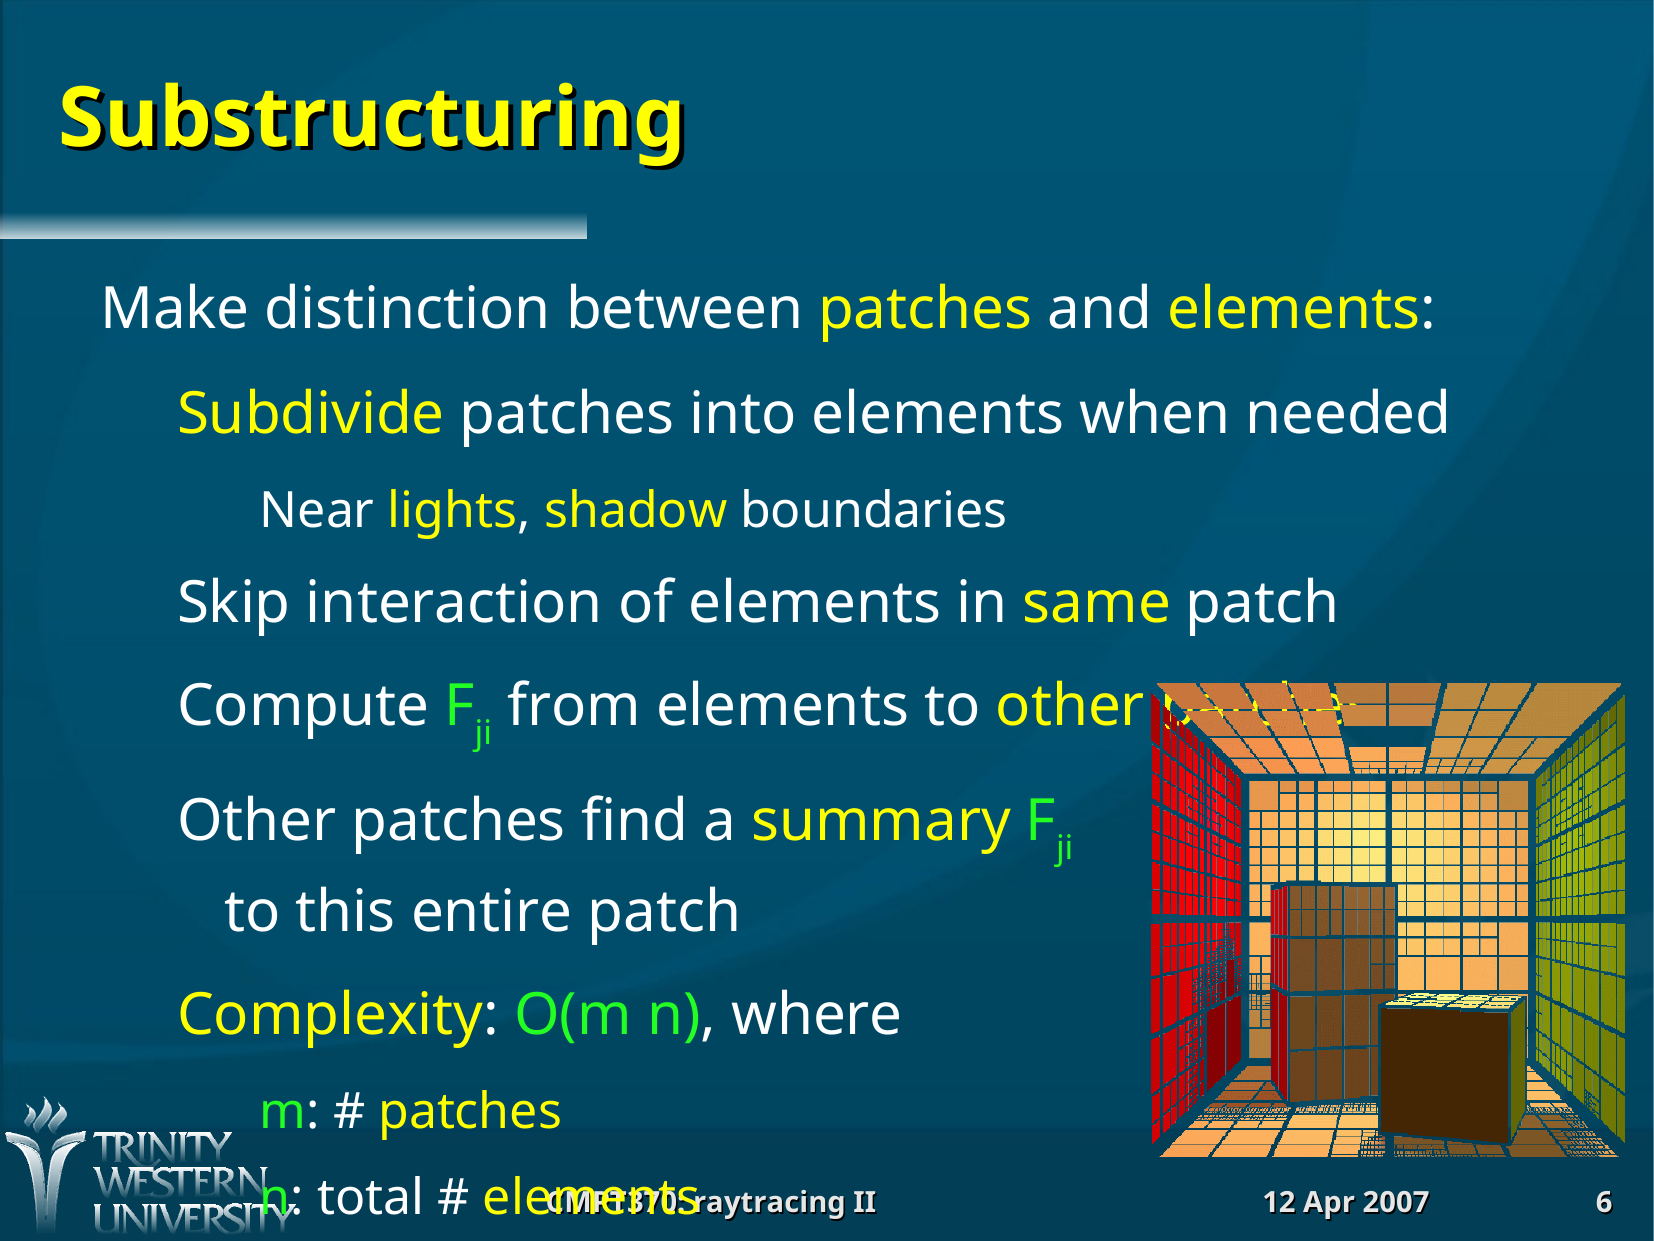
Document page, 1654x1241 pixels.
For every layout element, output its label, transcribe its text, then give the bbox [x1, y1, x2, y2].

picture [1382, 922, 1654, 1142]
picture [1393, 795, 1405, 809]
picture [1300, 867, 1313, 880]
picture [1180, 1026, 1184, 1045]
picture [1227, 1083, 1262, 1089]
picture [1393, 831, 1405, 845]
picture [1164, 1131, 1225, 1156]
picture [1561, 1142, 1570, 1148]
picture [1213, 846, 1218, 854]
picture [1172, 841, 1176, 864]
picture [1586, 895, 1598, 914]
picture [1228, 1104, 1245, 1108]
picture [1187, 847, 1191, 867]
picture [1153, 1122, 1159, 1141]
picture [1219, 1092, 1255, 1099]
picture [1481, 939, 1496, 954]
picture [1618, 698, 1624, 745]
picture [1281, 849, 1295, 864]
picture [1263, 813, 1277, 827]
picture [1586, 767, 1598, 794]
picture [1586, 820, 1598, 843]
picture [1281, 813, 1295, 827]
picture [1153, 1095, 1159, 1120]
picture [1187, 772, 1191, 794]
picture [1464, 813, 1478, 827]
picture [1399, 903, 1405, 915]
picture [1263, 995, 1269, 1004]
picture [1153, 834, 1159, 859]
picture [1451, 996, 1487, 1007]
picture [1250, 849, 1259, 864]
picture [1164, 1030, 1176, 1082]
picture [1318, 911, 1328, 935]
picture [1152, 696, 1159, 744]
picture [1164, 866, 1169, 890]
picture [1372, 966, 1382, 988]
picture [1209, 1122, 1233, 1127]
picture [1540, 803, 1549, 823]
picture [1213, 857, 1225, 876]
picture [1335, 849, 1350, 864]
picture [1427, 939, 1459, 954]
picture [1618, 1038, 1624, 1090]
picture [1153, 806, 1159, 831]
picture [1319, 831, 1332, 846]
picture [1152, 1038, 1159, 1092]
picture [1275, 1131, 1332, 1156]
picture [1408, 903, 1423, 915]
picture [1164, 976, 1176, 1026]
picture [1461, 739, 1497, 757]
picture [1236, 865, 1240, 880]
picture [1236, 776, 1240, 806]
picture [1228, 844, 1233, 859]
picture [0, 233, 586, 238]
picture [1250, 903, 1259, 915]
picture [1180, 844, 1184, 865]
picture [1159, 683, 1385, 757]
picture [1172, 762, 1176, 784]
picture [1250, 885, 1259, 900]
picture [1213, 792, 1225, 815]
picture [38, 1227, 54, 1232]
picture [1618, 776, 1624, 802]
list Make distinction between patches and elements: Subdivide patches into elements when needed Near lights, shadow boundaries Skip interaction of elements in same patch Compute Fji from elements to other patches Other patches find a summary Fji to this entire patch Complexity: O(m n), where m: # patches n: total # elements [82, 266, 1571, 1123]
picture [1172, 787, 1176, 809]
picture [1618, 748, 1624, 774]
picture [1590, 792, 1598, 815]
picture [1228, 782, 1233, 801]
picture [1208, 1004, 1225, 1088]
picture [1213, 770, 1225, 794]
picture [1586, 1070, 1598, 1098]
picture [1464, 958, 1496, 989]
picture [1557, 770, 1565, 812]
picture [1335, 782, 1350, 791]
picture [1408, 831, 1423, 845]
picture [1372, 1048, 1377, 1095]
picture [1180, 767, 1184, 790]
picture [1180, 1050, 1184, 1071]
picture [1586, 723, 1598, 745]
picture [1618, 892, 1624, 913]
picture [1213, 739, 1253, 757]
picture [1172, 1082, 1176, 1104]
picture [1408, 795, 1423, 809]
picture [1228, 823, 1233, 839]
picture [1180, 1075, 1184, 1098]
picture [1518, 849, 1527, 864]
picture [1386, 939, 1394, 963]
picture [1464, 795, 1478, 809]
picture [1553, 1131, 1566, 1139]
picture [1335, 831, 1350, 845]
picture [1180, 741, 1184, 762]
picture [1468, 768, 1479, 773]
picture [1245, 739, 1283, 757]
picture [1469, 712, 1513, 735]
picture [1399, 923, 1405, 935]
picture [1213, 813, 1218, 822]
picture [1399, 958, 1423, 989]
picture [1152, 885, 1394, 1127]
picture [1537, 769, 1549, 806]
picture [1511, 760, 1544, 773]
picture [1408, 782, 1423, 791]
picture [1221, 983, 1225, 999]
picture [1250, 782, 1277, 809]
picture [1509, 1131, 1564, 1156]
picture [1332, 887, 1341, 908]
picture [1235, 1122, 1258, 1127]
picture [1335, 849, 1423, 934]
picture [1281, 782, 1295, 791]
picture [1153, 747, 1159, 773]
picture [1618, 1093, 1624, 1140]
picture [1187, 872, 1191, 893]
picture [1281, 867, 1295, 881]
picture [1180, 820, 1184, 840]
picture [1408, 849, 1423, 864]
picture [1153, 775, 1159, 801]
picture [1618, 863, 1624, 889]
picture [1164, 811, 1169, 835]
picture [1263, 831, 1277, 845]
picture [1172, 868, 1176, 890]
picture [1164, 838, 1169, 861]
picture [1236, 847, 1240, 861]
picture [1602, 893, 1615, 913]
picture [1393, 813, 1405, 827]
picture [1518, 885, 1527, 900]
picture [1164, 1087, 1169, 1111]
picture [1291, 911, 1300, 935]
picture [1214, 1131, 1278, 1156]
picture [1602, 837, 1615, 864]
picture [1333, 1131, 1361, 1153]
picture [1518, 831, 1527, 845]
picture [1313, 738, 1345, 757]
picture [1586, 740, 1598, 769]
picture [1292, 760, 1323, 773]
picture [1586, 869, 1598, 893]
picture [1540, 823, 1549, 841]
picture [1164, 755, 1169, 780]
picture [1602, 811, 1615, 838]
picture [1395, 1137, 1443, 1148]
picture [1228, 902, 1233, 915]
picture [1506, 684, 1620, 735]
picture [1399, 939, 1405, 954]
picture [1191, 1122, 1208, 1127]
picture [1180, 869, 1184, 892]
picture [1518, 813, 1527, 827]
picture [1236, 884, 1240, 900]
picture [1481, 782, 1527, 827]
picture [1602, 726, 1615, 757]
picture [1228, 803, 1233, 820]
picture [1481, 782, 1496, 791]
picture [1261, 760, 1293, 773]
picture [1172, 816, 1176, 838]
picture [1300, 813, 1313, 827]
picture [1319, 782, 1332, 809]
picture [1427, 831, 1527, 954]
picture [1281, 795, 1295, 809]
picture [1335, 813, 1350, 827]
picture [0, 214, 586, 232]
picture [1540, 881, 1549, 898]
picture [1602, 707, 1615, 731]
picture [1180, 971, 1191, 1019]
picture [1236, 809, 1240, 824]
picture [1236, 902, 1240, 915]
picture [1500, 923, 1527, 954]
picture [1257, 1092, 1279, 1099]
picture [1250, 813, 1259, 827]
picture [1408, 813, 1423, 827]
picture [1353, 813, 1385, 827]
picture [1264, 1083, 1274, 1089]
picture [1213, 878, 1225, 897]
picture [1448, 1142, 1475, 1153]
picture [1180, 1101, 1184, 1115]
picture [1213, 899, 1225, 915]
picture [1618, 834, 1624, 860]
picture [1228, 769, 1233, 781]
picture [1393, 782, 1405, 791]
picture [1211, 1104, 1222, 1108]
picture [1390, 748, 1425, 760]
picture [1303, 887, 1314, 908]
picture [1481, 831, 1496, 845]
picture [1540, 902, 1549, 915]
picture [1221, 840, 1225, 856]
picture [1500, 903, 1514, 915]
picture [1481, 923, 1496, 935]
picture [1493, 738, 1565, 757]
picture [1228, 881, 1233, 898]
picture [1390, 763, 1422, 767]
picture [1586, 844, 1598, 868]
picture [1153, 863, 1159, 889]
picture [1481, 684, 1530, 708]
picture [1335, 795, 1350, 809]
picture [1187, 747, 1191, 768]
picture [1353, 782, 1385, 791]
picture [1372, 939, 1382, 963]
picture [1187, 729, 1191, 744]
picture [1630, 915, 1654, 926]
picture [1300, 782, 1313, 791]
picture [1321, 748, 1385, 773]
picture [1152, 979, 1159, 1032]
picture [1408, 939, 1423, 954]
picture [1602, 754, 1615, 784]
picture [1618, 807, 1624, 832]
picture [1482, 760, 1515, 773]
picture [1500, 849, 1514, 864]
picture [1303, 911, 1314, 935]
picture [1353, 831, 1385, 845]
picture [1319, 813, 1332, 827]
picture [1540, 862, 1549, 879]
picture [1300, 795, 1313, 809]
picture [1408, 923, 1423, 935]
picture [1602, 782, 1615, 809]
picture [1408, 885, 1423, 900]
picture [1260, 1122, 1282, 1127]
picture [1291, 887, 1300, 908]
picture [1279, 739, 1315, 757]
picture [1602, 866, 1615, 891]
picture [1500, 831, 1514, 845]
picture [1263, 867, 1277, 881]
picture [1438, 995, 1458, 1002]
picture [1477, 1145, 1502, 1153]
picture [1263, 849, 1277, 864]
picture [1319, 849, 1332, 864]
picture [1319, 867, 1332, 881]
title Substructuring [59, 27, 1548, 201]
picture [1318, 887, 1328, 908]
picture [1457, 760, 1470, 765]
picture [1228, 862, 1233, 878]
picture [1332, 911, 1341, 934]
picture [1164, 1113, 1169, 1131]
picture [1172, 1108, 1176, 1123]
picture [1353, 795, 1385, 809]
picture [1250, 831, 1259, 845]
picture [1363, 1131, 1374, 1139]
picture [1233, 760, 1265, 773]
picture [1221, 819, 1225, 835]
picture [1427, 958, 1459, 989]
picture [1472, 760, 1484, 765]
picture [1390, 683, 1486, 827]
picture [1386, 966, 1394, 988]
picture [1427, 831, 1459, 845]
picture [1518, 903, 1527, 915]
picture [1213, 755, 1225, 774]
picture [1164, 782, 1169, 806]
picture [1300, 831, 1313, 845]
picture [1540, 844, 1549, 860]
picture [1281, 831, 1295, 845]
picture [1300, 849, 1313, 864]
picture [1180, 792, 1184, 814]
picture [1464, 782, 1478, 791]
picture [1602, 1082, 1615, 1132]
picture [1236, 828, 1240, 842]
picture [1250, 867, 1259, 881]
